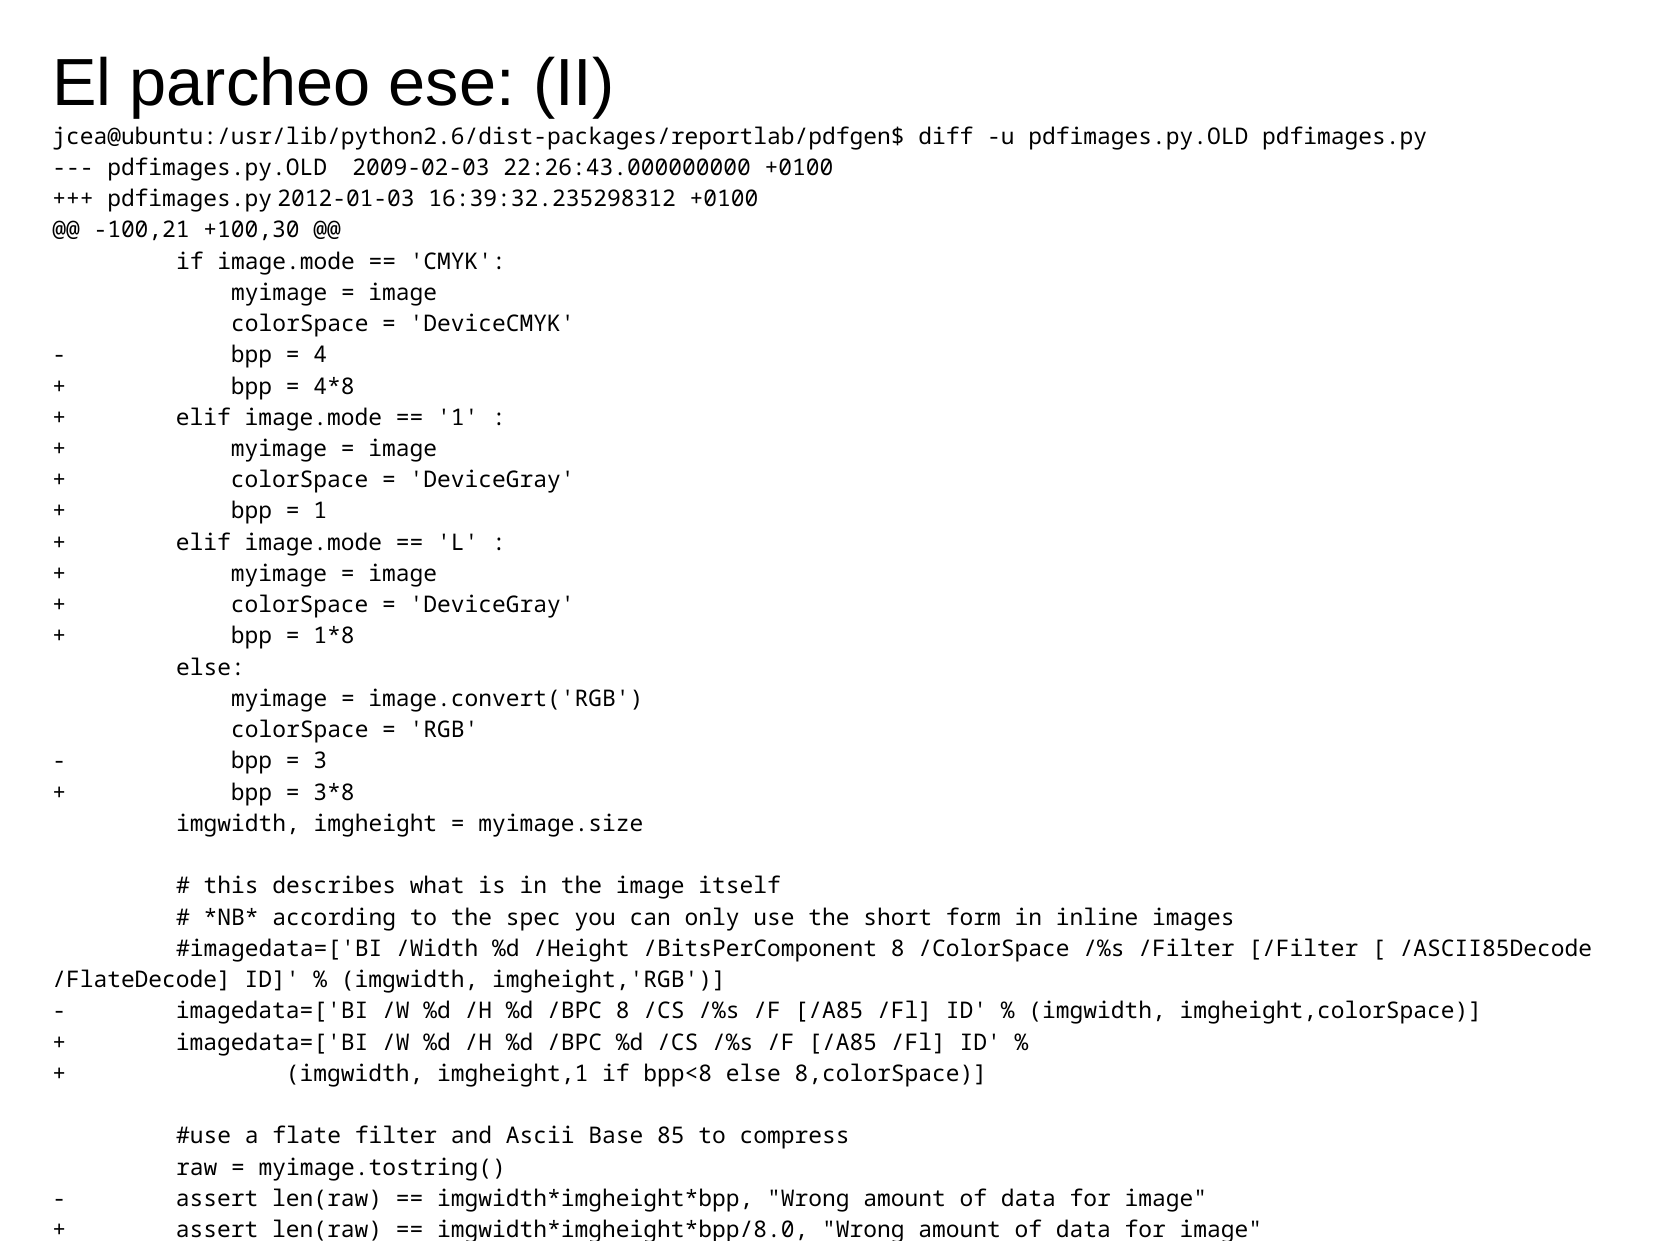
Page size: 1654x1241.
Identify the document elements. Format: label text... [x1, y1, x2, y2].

text_box El parcheo ese: (II) jcea@ubuntu:/usr/lib/python2.6/dist-packages/reportlab/pdfgen$ diff -u pdfimages.py.OLD pdfimages.py --- pdfimages.py.OLD 2009-02-03 22:26:43.000000000 +0100 +++ pdfimages.py 2012-01-03 16:39:32.235298312 +0100 @@ -100,21 +100,30 @@ if image.mode == 'CMYK': myimage = image colorSpace = 'DeviceCMYK' - bpp = 4 + bpp = 4*8 + elif image.mode == '1' : + myimage = image + colorSpace = 'DeviceGray' + bpp = 1 + elif image.mode == 'L' : + myimage = image + colorSpace = 'DeviceGray' + bpp = 1*8 else: myimage = image.convert('RGB') colorSpace = 'RGB' - bpp = 3 + bpp = 3*8 imgwidth, imgheight = myimage.size # this describes what is in the image itself # *NB* according to the spec you can only use the short form in inline images #imagedata=['BI /Width %d /Height /BitsPerComponent 8 /ColorSpace /%s /Filter [/Filter [ /ASCII85Decode /FlateDecode] ID]' % (imgwidth, imgheight,'RGB')] - imagedata=['BI /W %d /H %d /BPC 8 /CS /%s /F [/A85 /Fl] ID' % (imgwidth, imgheight,colorSpace)] + imagedata=['BI /W %d /H %d /BPC %d /CS /%s /F [/A85 /Fl] ID' % + (imgwidth, imgheight,1 if bpp<8 else 8,colorSpace)] #use a flate filter and Ascii Base 85 to compress raw = myimage.tostring() - assert len(raw) == imgwidth*imgheight*bpp, "Wrong amount of data for image" + assert len(raw) == imgwidth*imgheight*bpp/8.0, "Wrong amount of data for image" compressed = zlib.compress(raw) #this bit is very fast... encoded = pdfutils._AsciiBase85Encode(compressed) #...sadly this may not be #append in blocks of 60 characters [37, 37, 1613, 1170]
